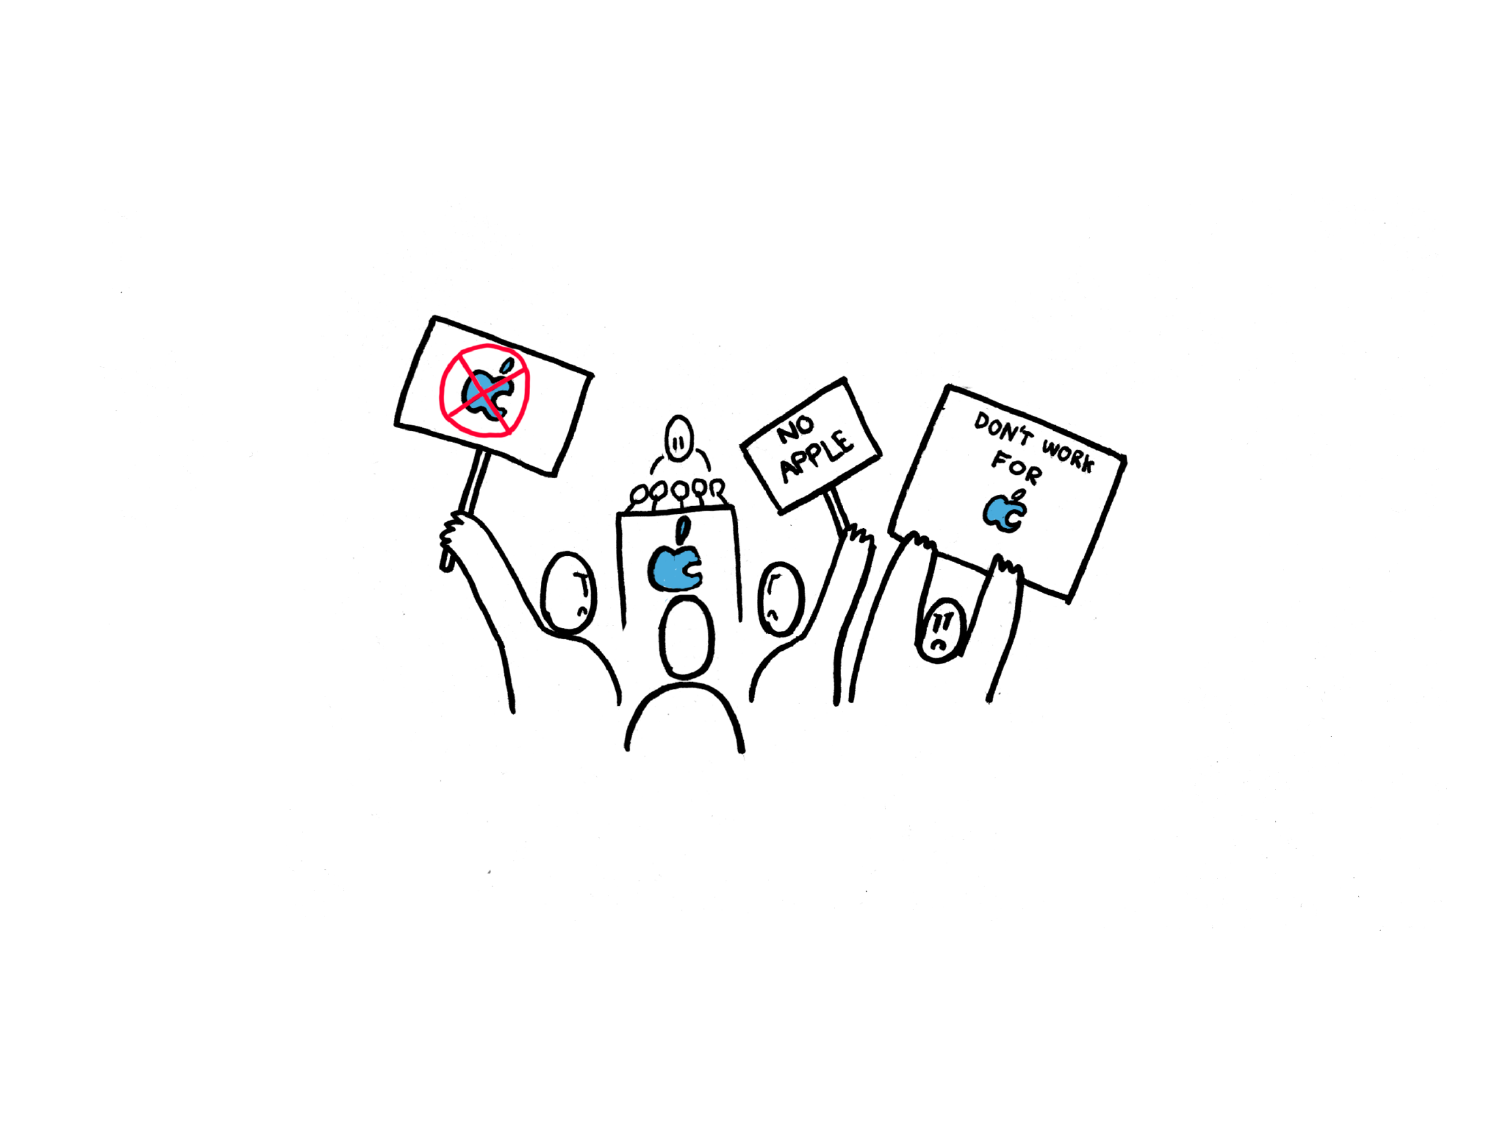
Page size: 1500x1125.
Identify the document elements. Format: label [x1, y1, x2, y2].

picture [53, 194, 1447, 931]
